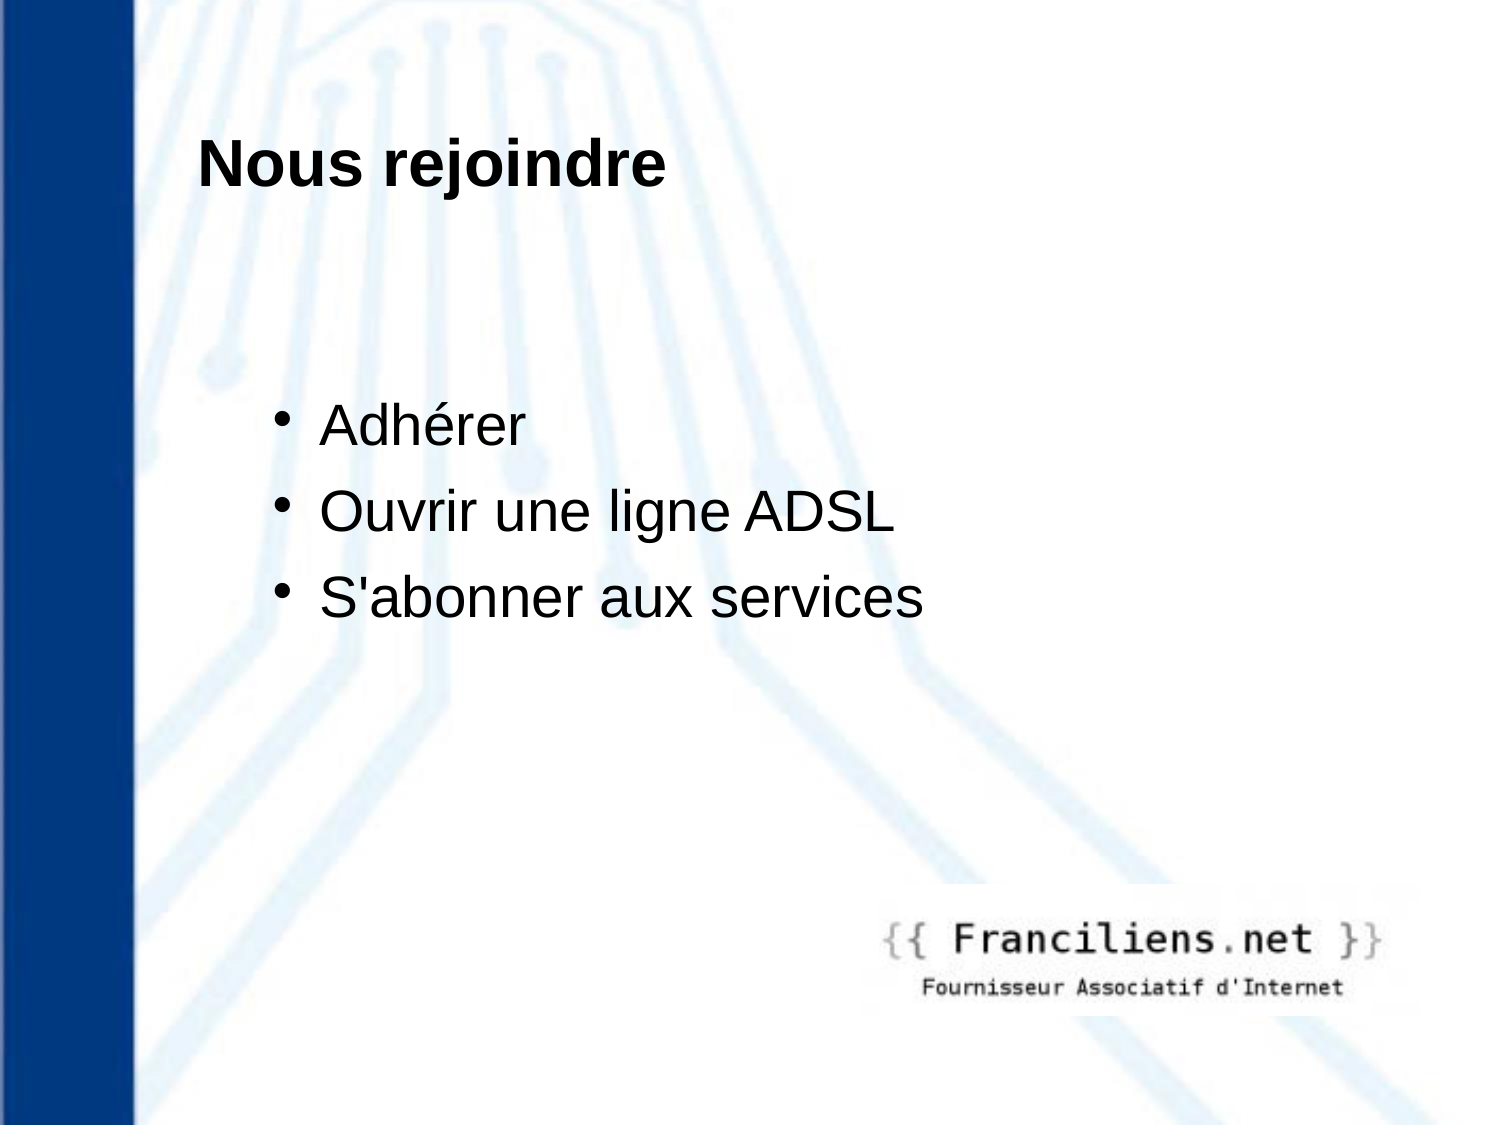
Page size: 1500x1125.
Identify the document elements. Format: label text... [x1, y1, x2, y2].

picture [0, 0, 1500, 1125]
list Nous rejoindre Adhérer Ouvrir une ligne ADSL S'abonner aux services [183, 112, 1425, 855]
